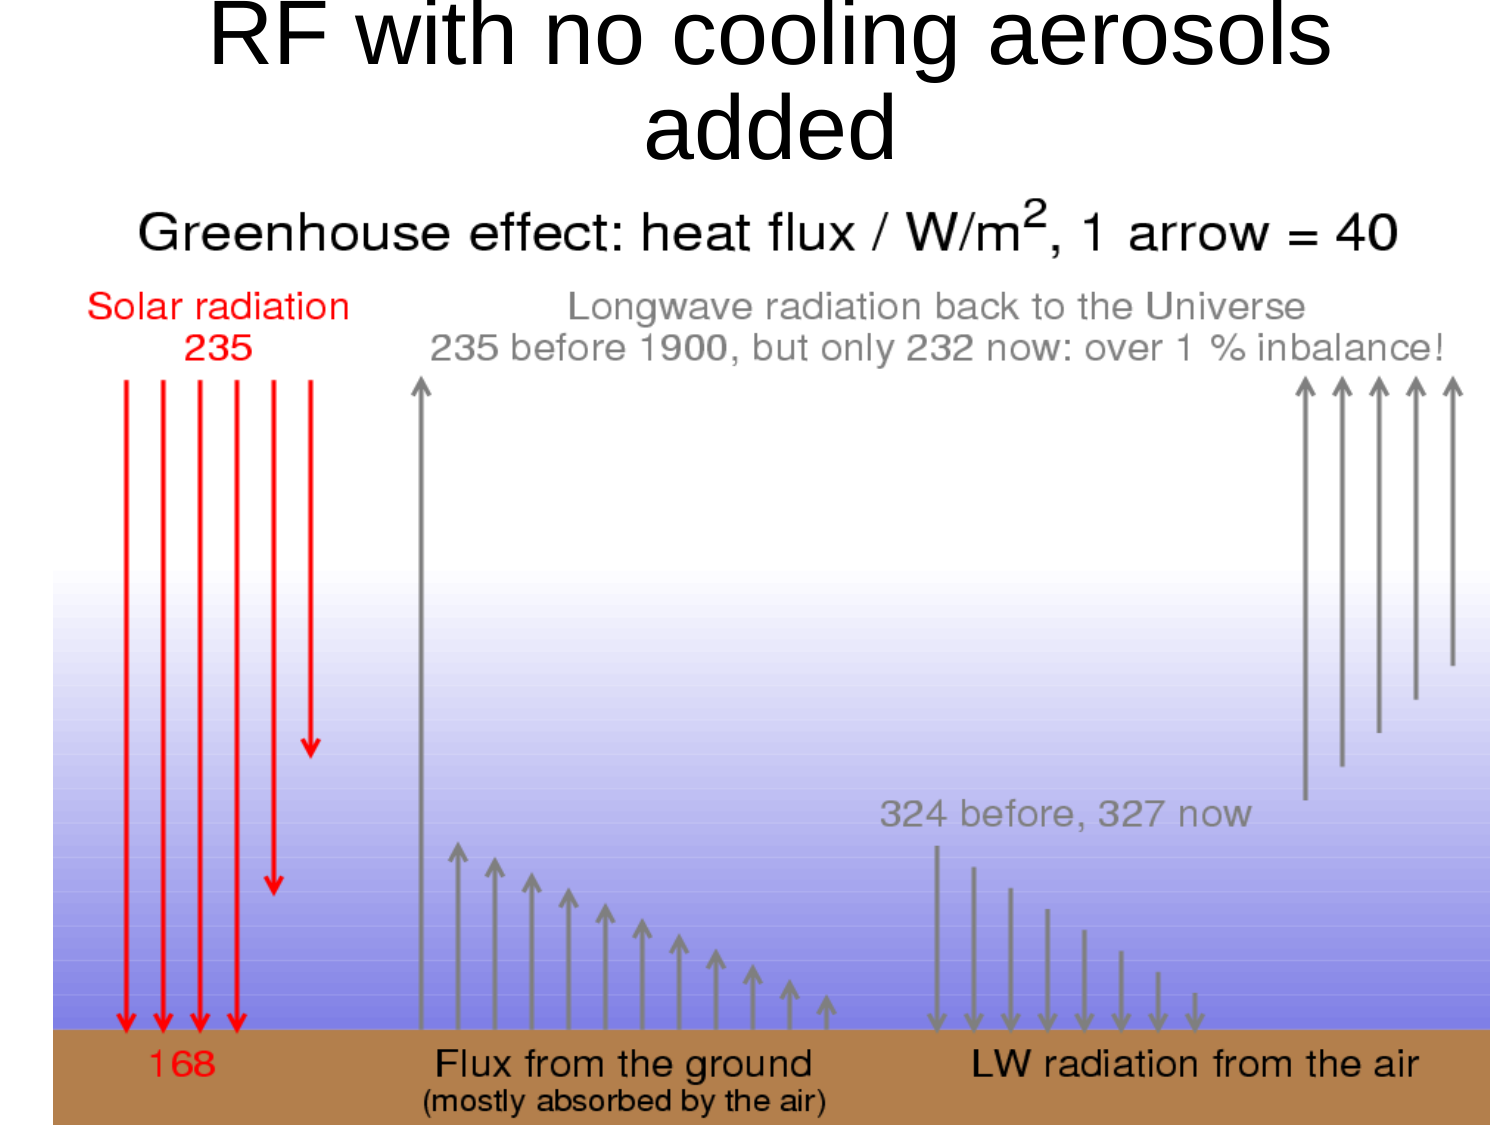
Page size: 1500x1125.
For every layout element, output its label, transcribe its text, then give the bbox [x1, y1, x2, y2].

title RF with no cooling aerosols added [96, 0, 1447, 171]
picture [53, 171, 1490, 1125]
